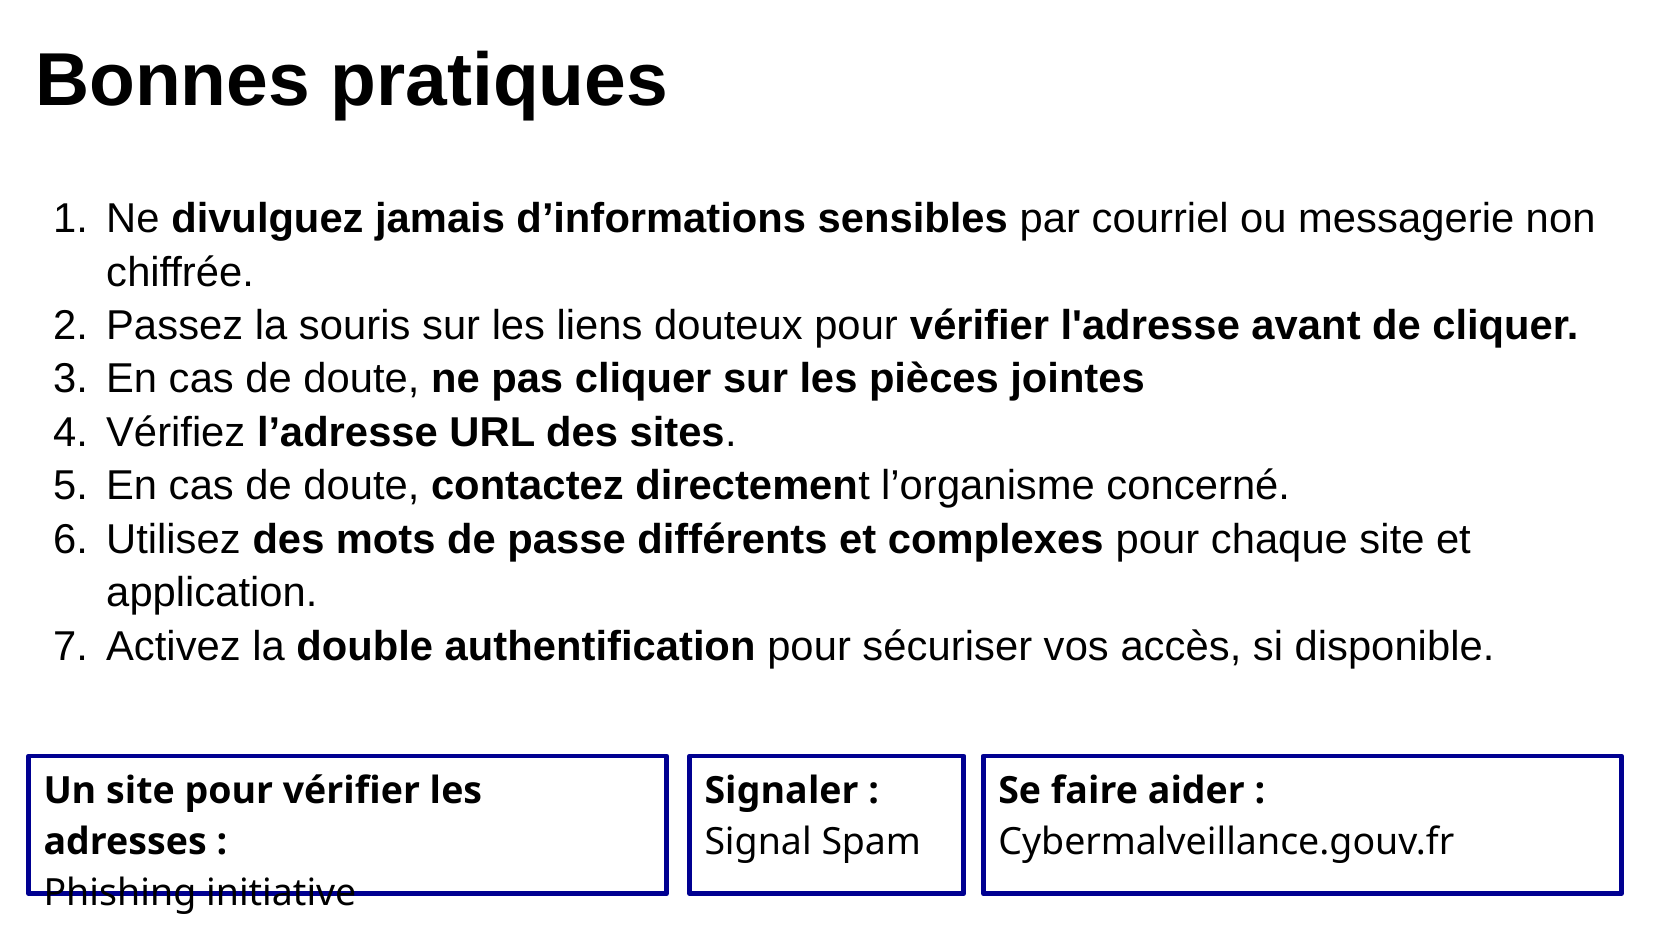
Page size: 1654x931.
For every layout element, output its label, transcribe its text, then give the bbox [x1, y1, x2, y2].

text_box Se faire aider : Cybermalveillance.gouv.fr [983, 755, 1640, 875]
title Bonnes pratiques [35, 37, 1619, 187]
text_box Un site pour vérifier les adresses : Phishing initiative [28, 755, 685, 875]
list Ne divulguez jamais d’informations sensibles par courriel ou messagerie non chiffrée. Passez la souris sur les liens douteux pour vérifier l'adresse avant de cliquer. En cas de doute, ne pas cliquer sur les pièces jointes Vérifiez l’adresse URL des sites. En cas de doute, contactez directement l’organisme concerné. Utilisez des mots de passe différents et complexes pour chaque site et application. Activez la double authentification pour sécuriser vos accès, si disponible. [35, 187, 1619, 709]
text_box Signaler : Signal Spam [689, 755, 958, 875]
